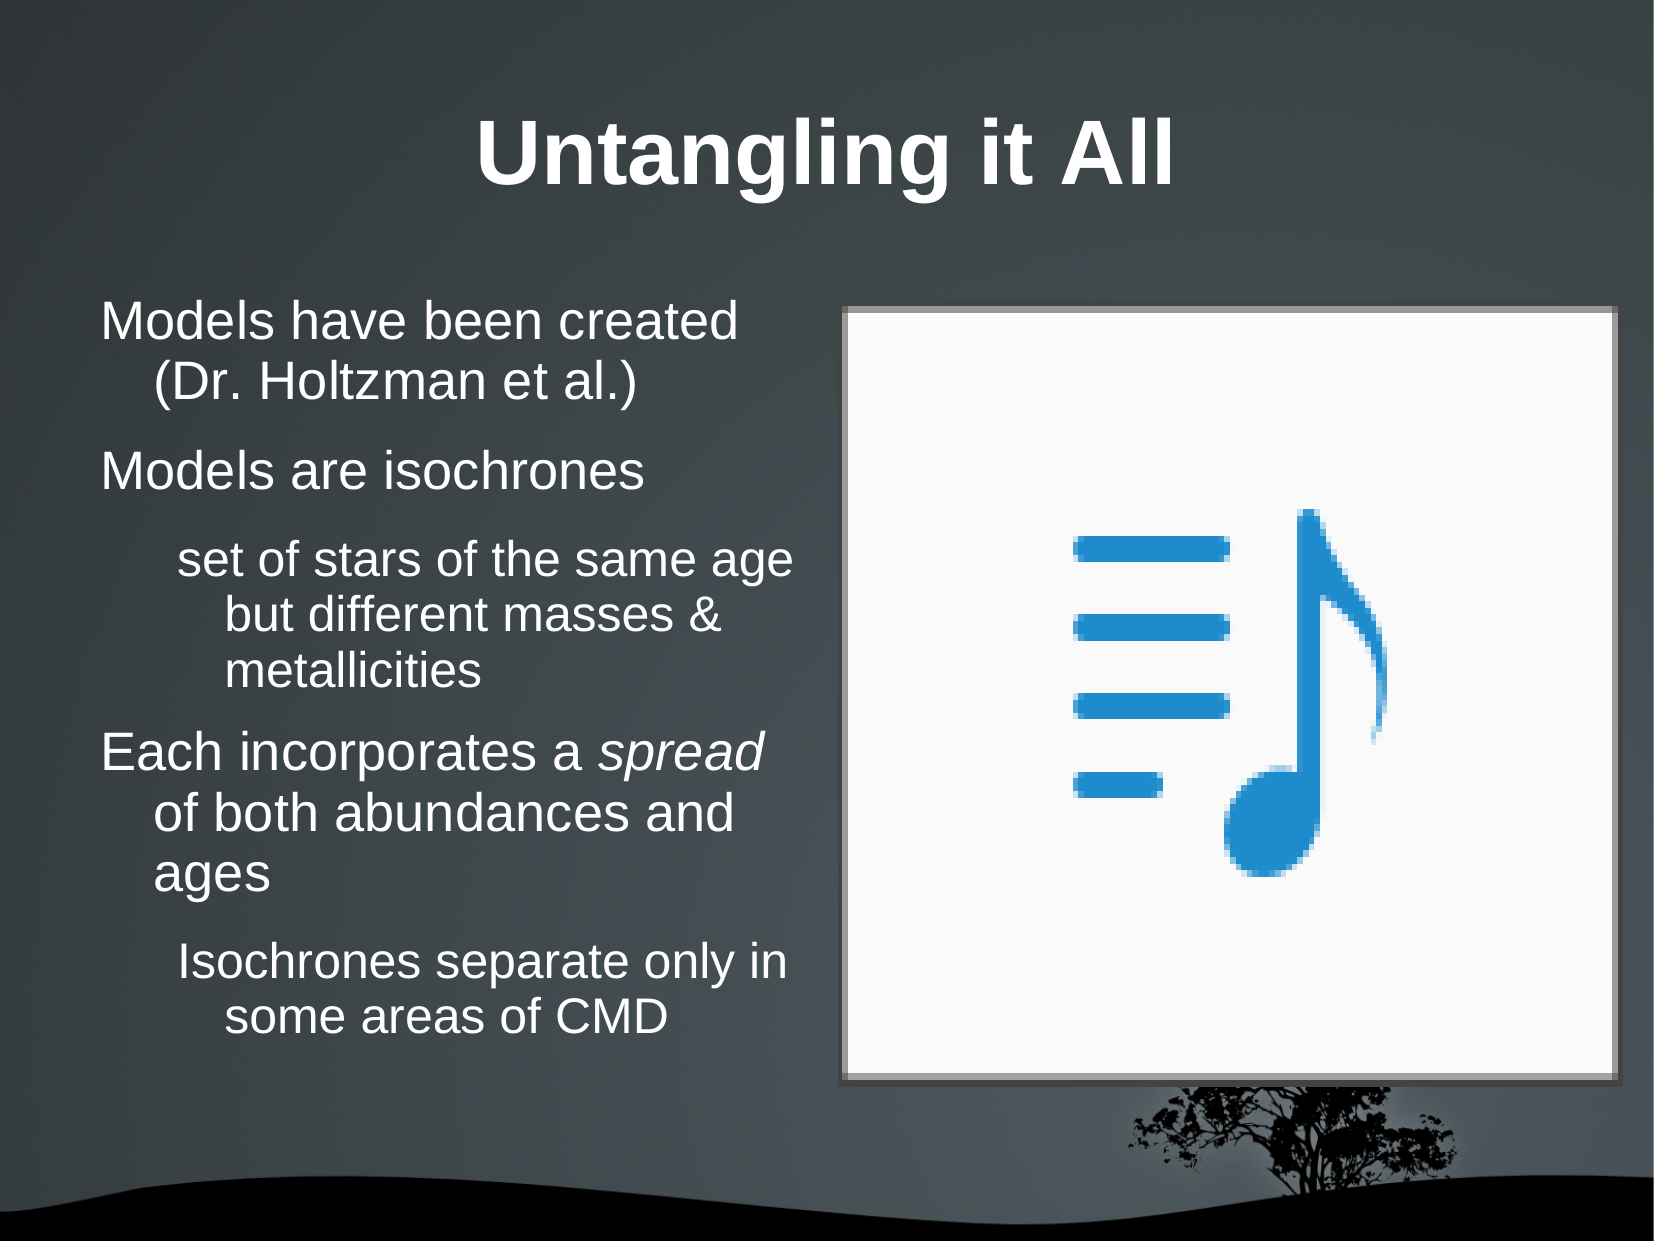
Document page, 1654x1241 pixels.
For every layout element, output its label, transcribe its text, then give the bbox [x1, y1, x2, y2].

title Untangling it All [82, 49, 1571, 257]
picture [0, 0, 1654, 1241]
text_box [836, 300, 1625, 1088]
list Models have been created (Dr. Holtzman et al.) Models are isochrones set of stars of the same age but different masses & metallicities Each incorporates a spread of both abundances and ages Isochrones separate only in some areas of CMD [82, 290, 809, 1094]
